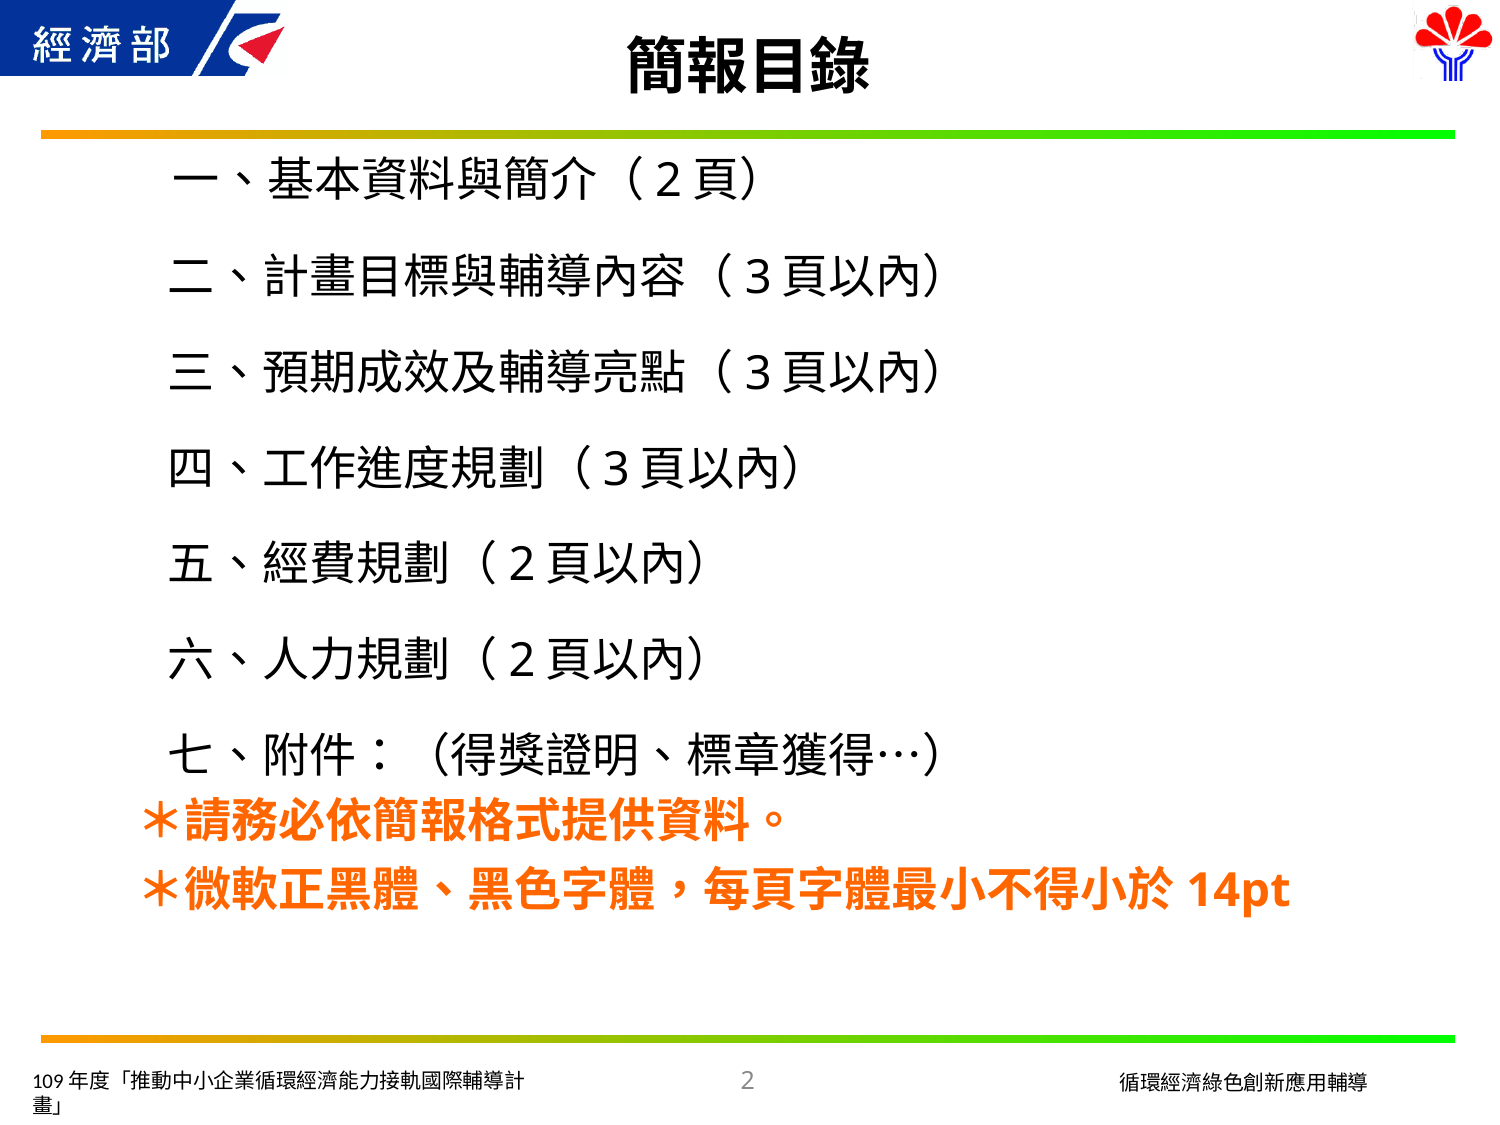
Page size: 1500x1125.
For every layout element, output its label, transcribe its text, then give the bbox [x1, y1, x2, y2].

list 一、基本資料與簡介（2頁） 二、計畫目標與輔導內容（3頁以內） 三、預期成效及輔導亮點（3頁以內） 四、工作進度規劃（3頁以內） 五、經費規劃（2頁以內） 六、人力規劃（2頁以內） 七、附件：（得獎證明、標章獲得…） ＊請務必依簡報格式提供資料。 ＊微軟正黑體、黑色字體，每頁字體最小不得小於14pt [73, 101, 1424, 928]
title 簡報目錄 [0, 19, 1497, 109]
text_box 2 [572, 1051, 923, 1112]
